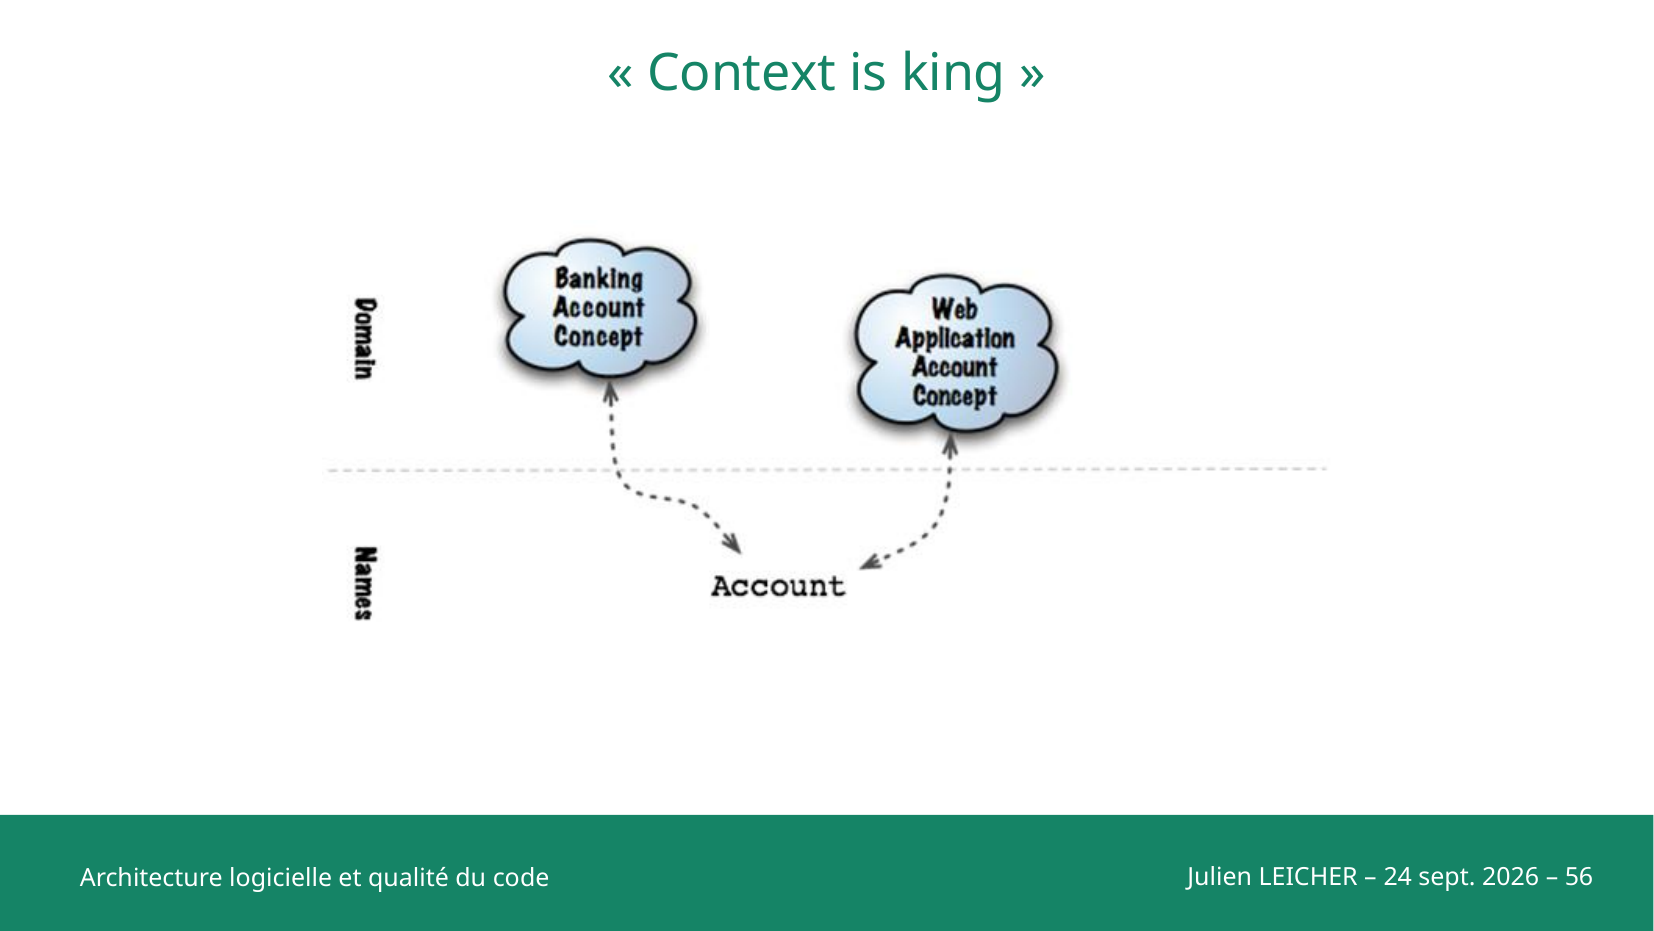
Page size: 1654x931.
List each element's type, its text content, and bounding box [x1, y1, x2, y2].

text_box Julien LEICHER – 4 mars 2022 – <numéro> [0, 814, 1654, 931]
text_box Architecture logicielle et qualité du code [64, 852, 798, 898]
picture [322, 220, 1332, 643]
text_box « Context is king » [0, 27, 1654, 113]
